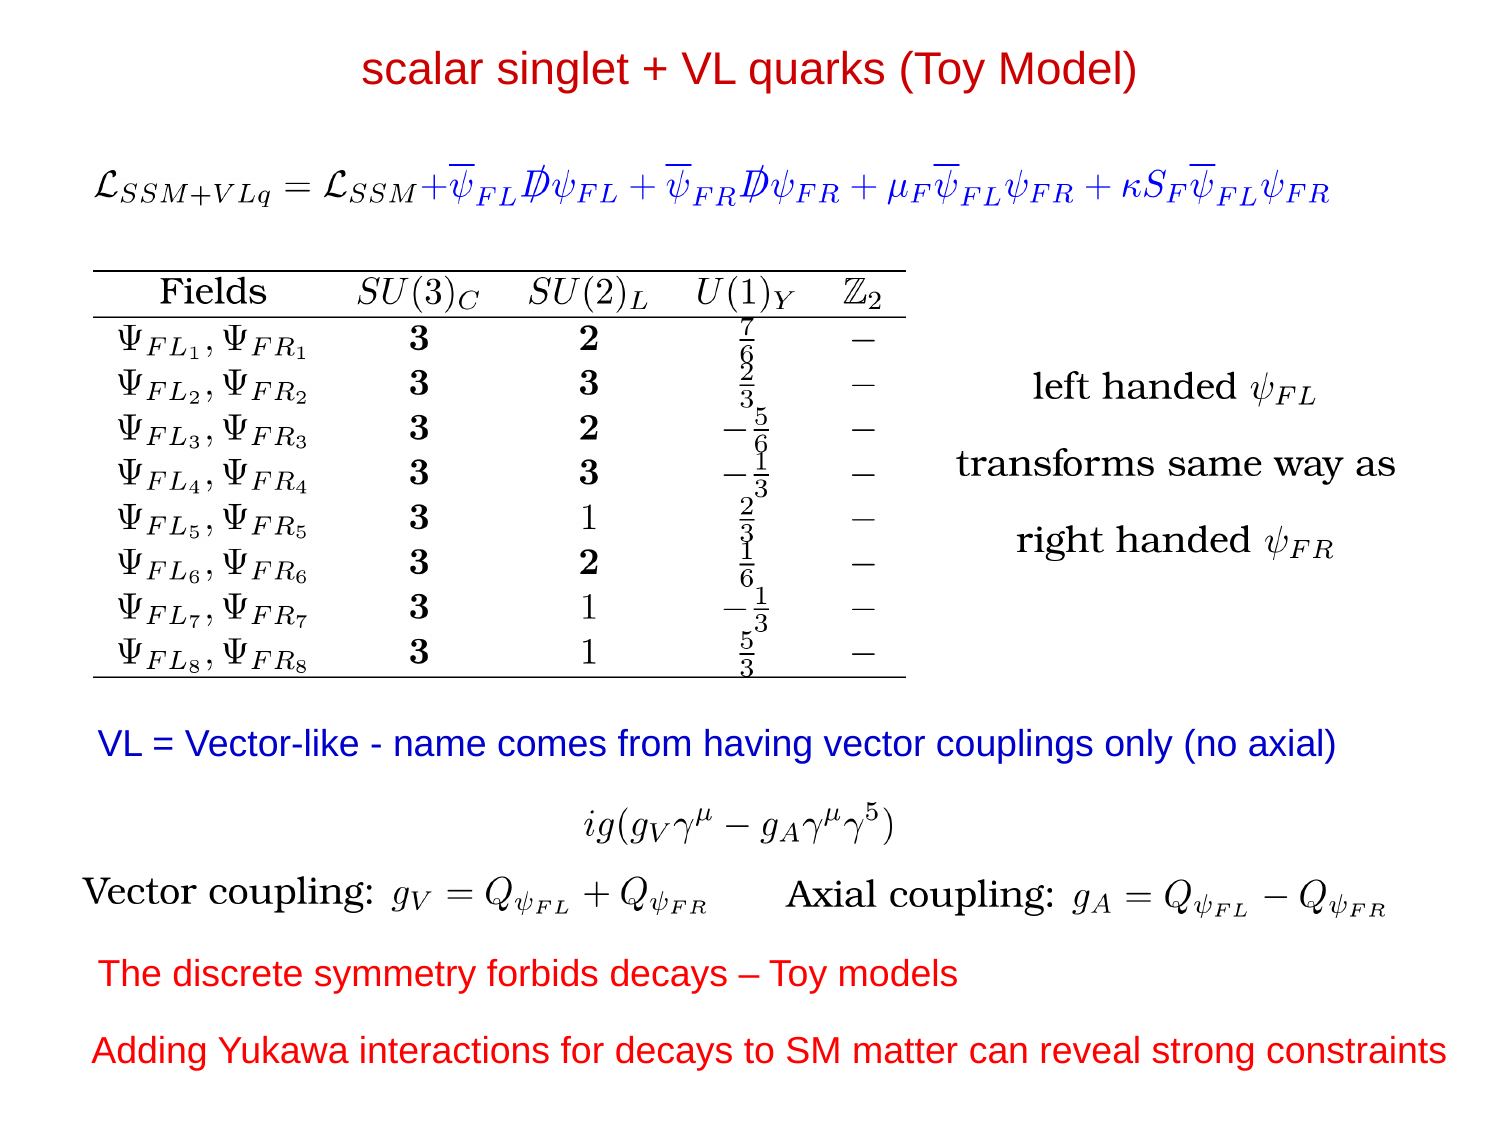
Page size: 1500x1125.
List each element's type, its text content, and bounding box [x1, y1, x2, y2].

picture [94, 164, 1329, 207]
picture [956, 371, 1395, 561]
text_box VL = Vector-like - name comes from having vector couplings only (no axial) [82, 714, 1406, 814]
text_box The discrete symmetry forbids decays – Toy models [82, 944, 1335, 1004]
text_box Adding Yukawa interactions for decays to SM matter can reveal strong constraints [76, 1021, 1495, 1093]
picture [584, 802, 892, 845]
picture [93, 270, 906, 678]
picture [82, 876, 706, 915]
picture [785, 879, 1385, 918]
text_box scalar singlet + VL quarks (Toy Model) [23, 35, 1477, 116]
